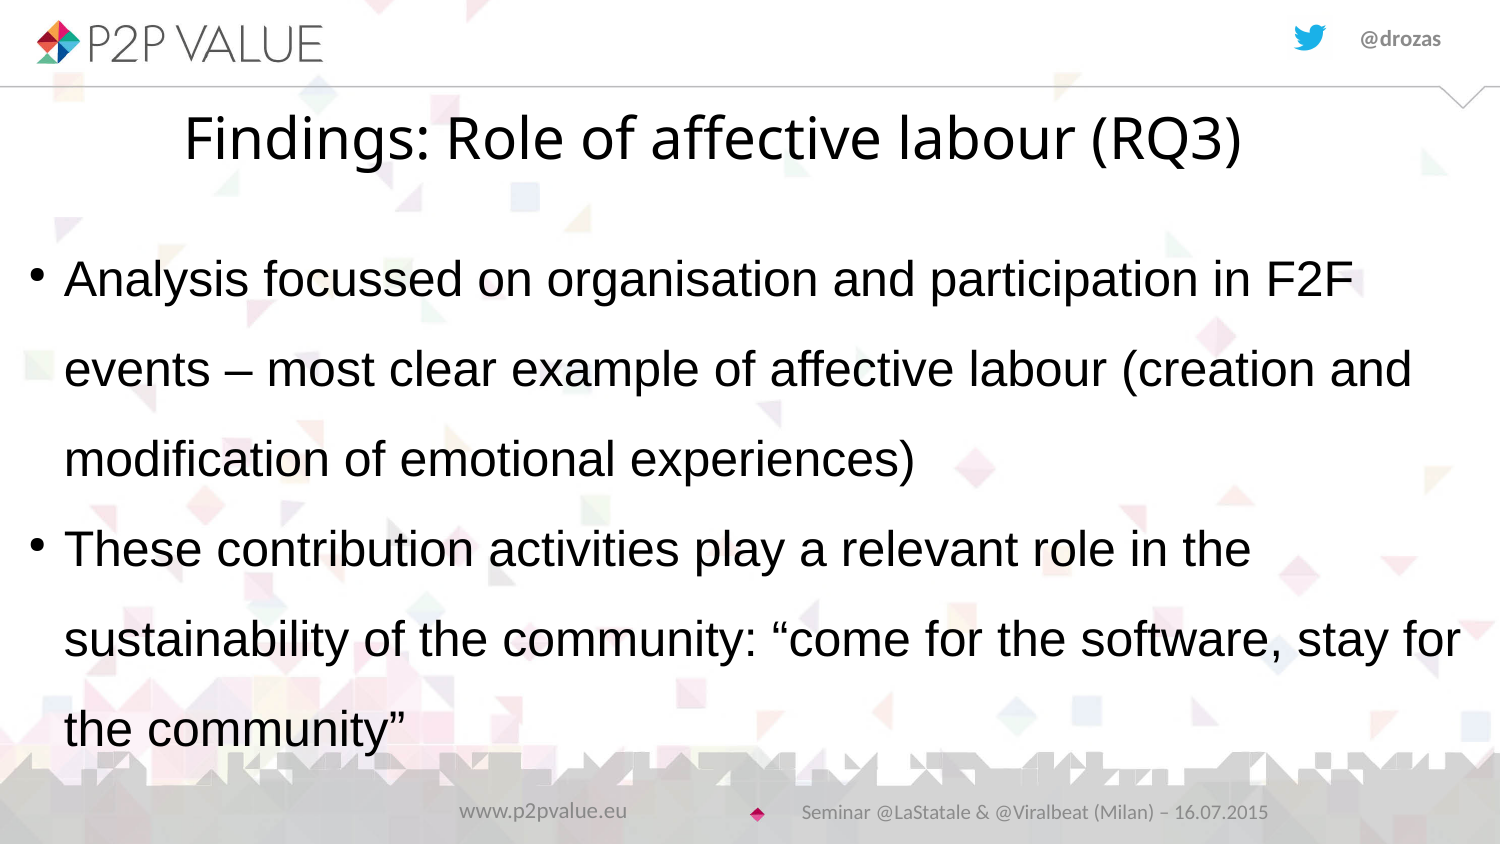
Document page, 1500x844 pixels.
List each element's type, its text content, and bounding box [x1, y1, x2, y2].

text_box @drozas [1333, 15, 1455, 60]
title Findings: Role of affective labour (RQ3) [60, 92, 1366, 181]
picture [0, 0, 1500, 844]
text_box www.p2pvalue.eu [453, 789, 672, 829]
text_box Seminar @LaStatale & @Viralbeat (Milan) – 16.07.2015 [788, 788, 1481, 834]
subtitle Analysis focussed on organisation and participation in F2F events – most clear example of affective labour (creation and modification of emotional experiences) These contribution activities play a relevant role in the sustainability of the community: “come for the software, stay for the community” [15, 210, 1496, 766]
